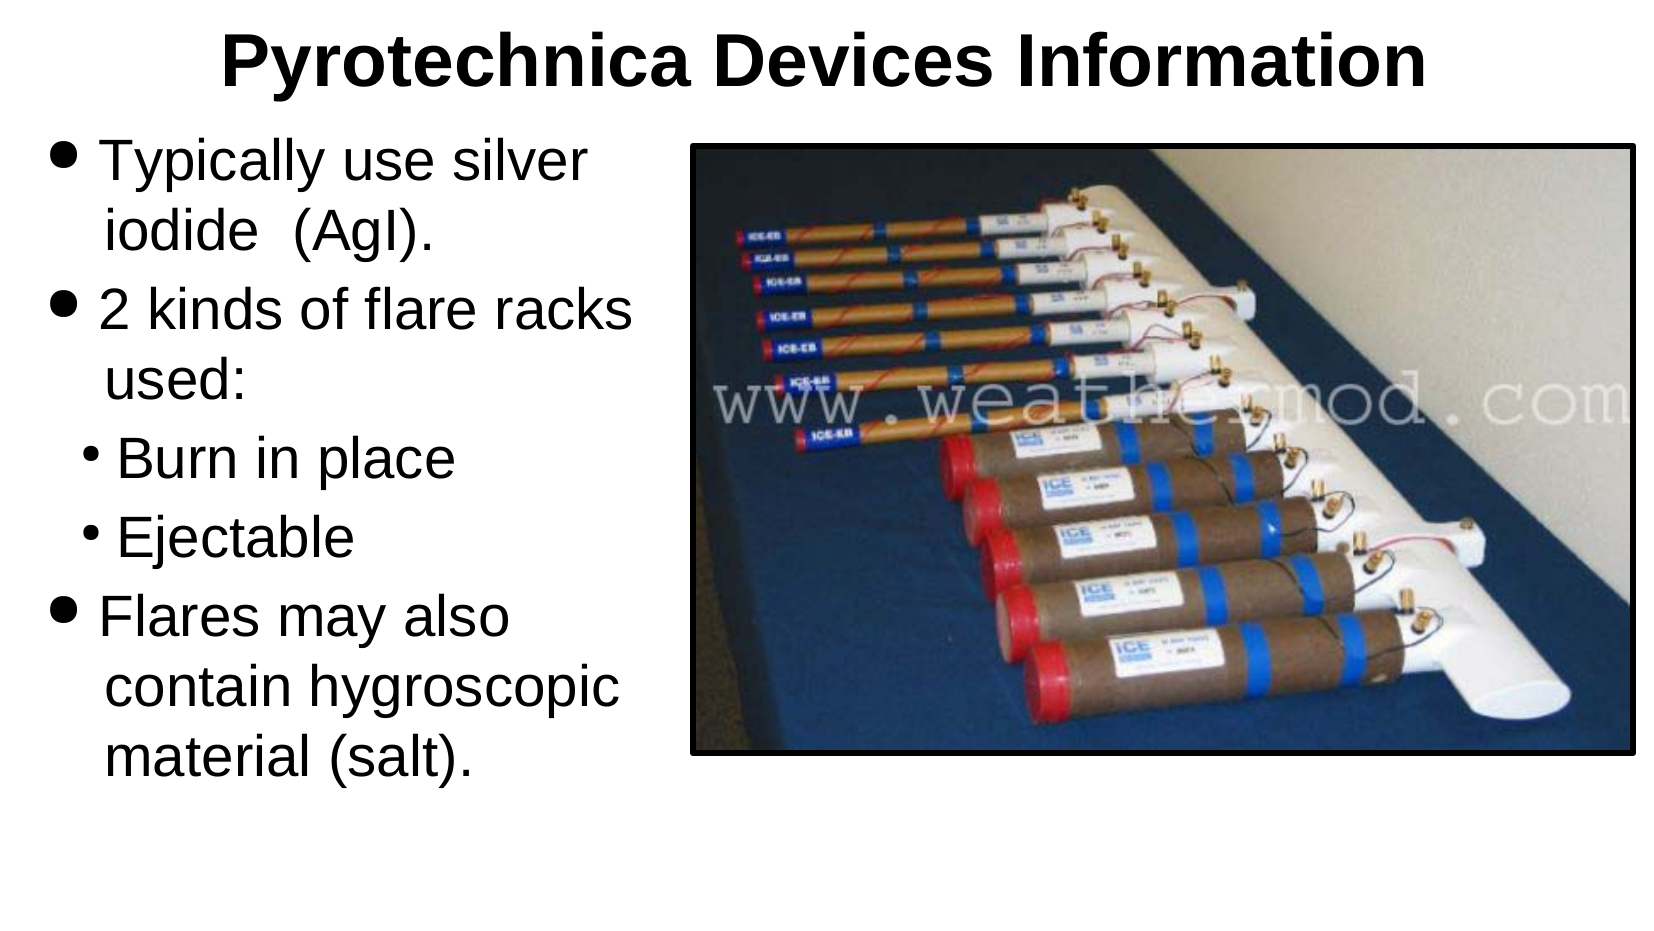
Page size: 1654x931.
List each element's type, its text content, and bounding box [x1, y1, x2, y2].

picture [695, 148, 1631, 751]
title Pyrotechnica Devices Information [0, 5, 1654, 107]
text_box Typically use silver iodide (AgI). 2 kinds of flare racks used: Burn in place Ejectable Flares may also contain hygroscopic material (salt). [13, 114, 713, 796]
